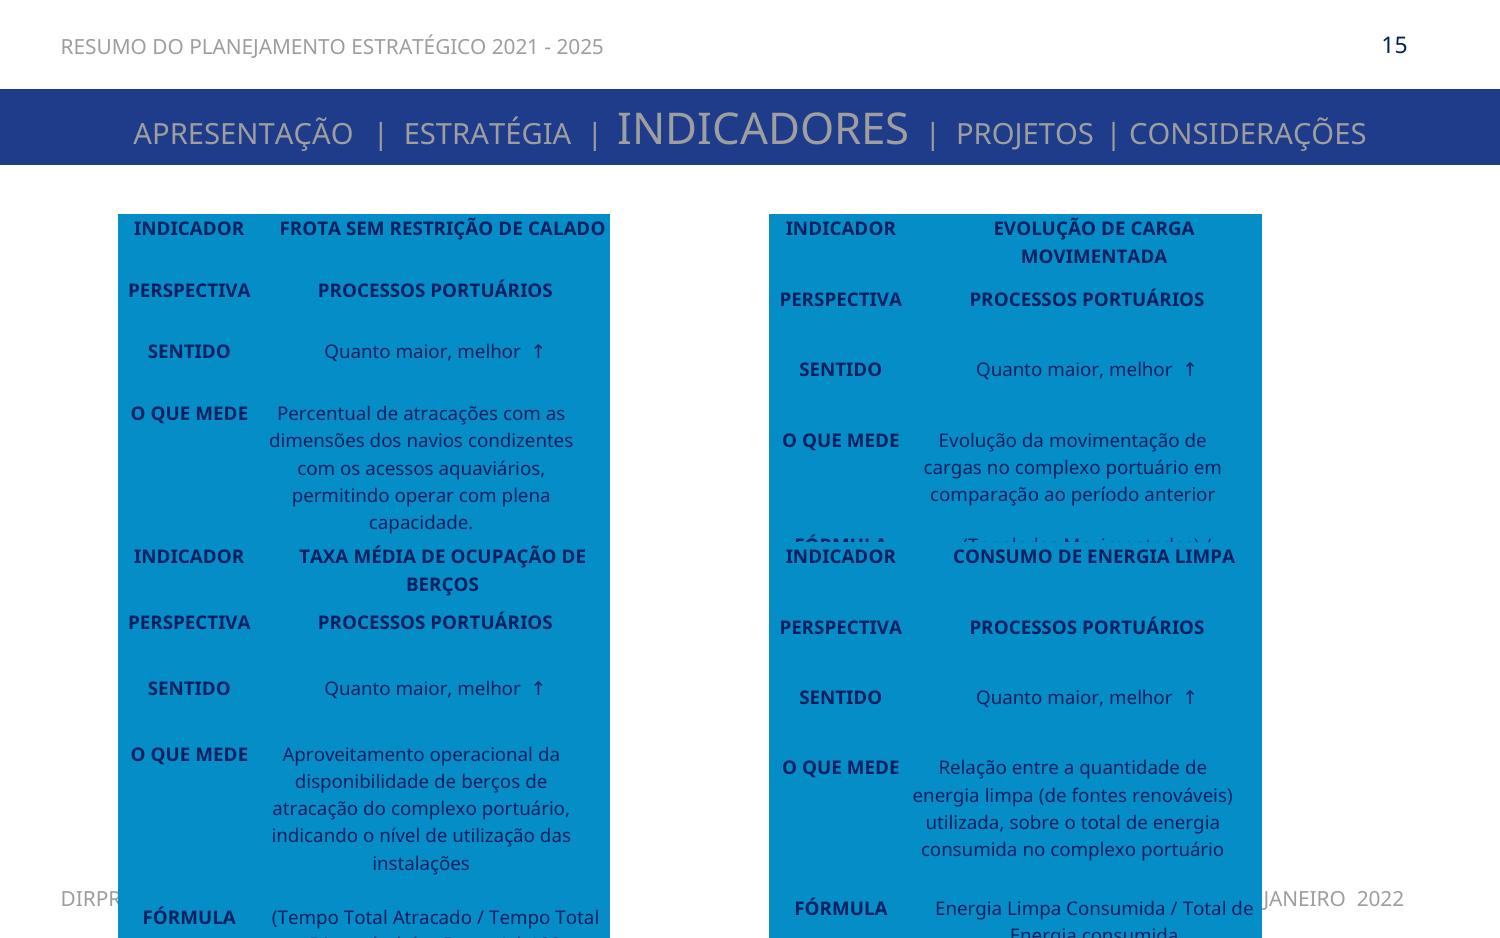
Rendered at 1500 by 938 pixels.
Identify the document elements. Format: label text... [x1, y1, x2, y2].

table_cell PROCESSOS PORTUÁRIOS [261, 276, 610, 337]
text_box ‹#› [1366, 10, 1457, 83]
text_box RESUMO DO PLANEJAMENTO ESTRATÉGICO 2021 - 2025 [45, 18, 881, 75]
table_cell (Tempo Total Atracado / Tempo Total Disponível dos Berços) * 100 [261, 903, 610, 938]
table_cell Aproveitamento operacional da disponibilidade de berços de atracação do complexo portuário, indicando o nível de utilização das instalações [261, 739, 610, 903]
table_cell SENTIDO [118, 674, 261, 739]
table_cell PROCESSOS PORTUÁRIOS [261, 608, 610, 674]
table_cell Quanto maior, melhor ↑ [261, 674, 610, 739]
table_cell SENTIDO [118, 337, 261, 399]
table_header INDICADOR [769, 214, 912, 284]
table_cell FÓRMULA [769, 893, 912, 938]
table_cell Percentual de atracações com as dimensões dos navios condizentes com os acessos aquaviários, permitindo operar com plena capacidade. [261, 399, 610, 542]
table_cell SENTIDO [769, 683, 912, 753]
table_cell PROCESSOS PORTUÁRIOS [912, 284, 1262, 355]
table_cell FÓRMULA [118, 903, 261, 938]
table_cell Evolução da movimentação de cargas no complexo portuário em comparação ao período anterior [912, 425, 1262, 530]
table_cell Quanto maior, melhor ↑ [912, 683, 1262, 753]
table_header INDICADOR [769, 542, 912, 613]
table_cell PERSPECTIVA [118, 608, 261, 674]
table_cell Relação entre a quantidade de energia limpa (de fontes renováveis) utilizada, sobre o total de energia consumida no complexo portuário [912, 753, 1262, 893]
table_header EVOLUÇÃO DE CARGA MOVIMENTADA [912, 214, 1262, 284]
table_cell O QUE MEDE [769, 753, 912, 893]
table_cell PERSPECTIVA [769, 613, 912, 683]
text_box DIRPRE/SUPGES/GERPEP [45, 870, 118, 926]
table_cell SENTIDO [769, 355, 912, 425]
table_cell O QUE MEDE [118, 739, 261, 903]
table_cell PROCESSOS PORTUÁRIOS [912, 613, 1262, 683]
table_header FROTA SEM RESTRIÇÃO DE CALADO [261, 214, 610, 276]
table_cell O QUE MEDE [769, 425, 912, 530]
table_cell PERSPECTIVA [769, 284, 912, 355]
table_cell Quanto maior, melhor ↑ [912, 355, 1262, 425]
table_header INDICADOR [118, 214, 261, 276]
table_cell (Toneladas Movimentadas) / (Toneladas Movimentadas no Ano anterior) [912, 530, 1262, 542]
table_cell Energia Limpa Consumida / Total de Energia consumida [912, 893, 1262, 938]
table_cell FÓRMULA [769, 530, 912, 542]
table_header CONSUMO DE ENERGIA LIMPA [912, 542, 1262, 613]
text_box APRESENTAÇÃO | ESTRATÉGIA | INDICADORES | PROJETOS | CONSIDERAÇÕES [0, 85, 1500, 169]
text_box CDRJ – JANEIRO 2022 [1262, 870, 1455, 926]
table_header INDICADOR [118, 542, 261, 608]
table_header TAXA MÉDIA DE OCUPAÇÃO DE BERÇOS [261, 542, 610, 608]
table_cell PERSPECTIVA [118, 276, 261, 337]
table_cell Quanto maior, melhor ↑ [261, 337, 610, 399]
table_cell O QUE MEDE [118, 399, 261, 542]
